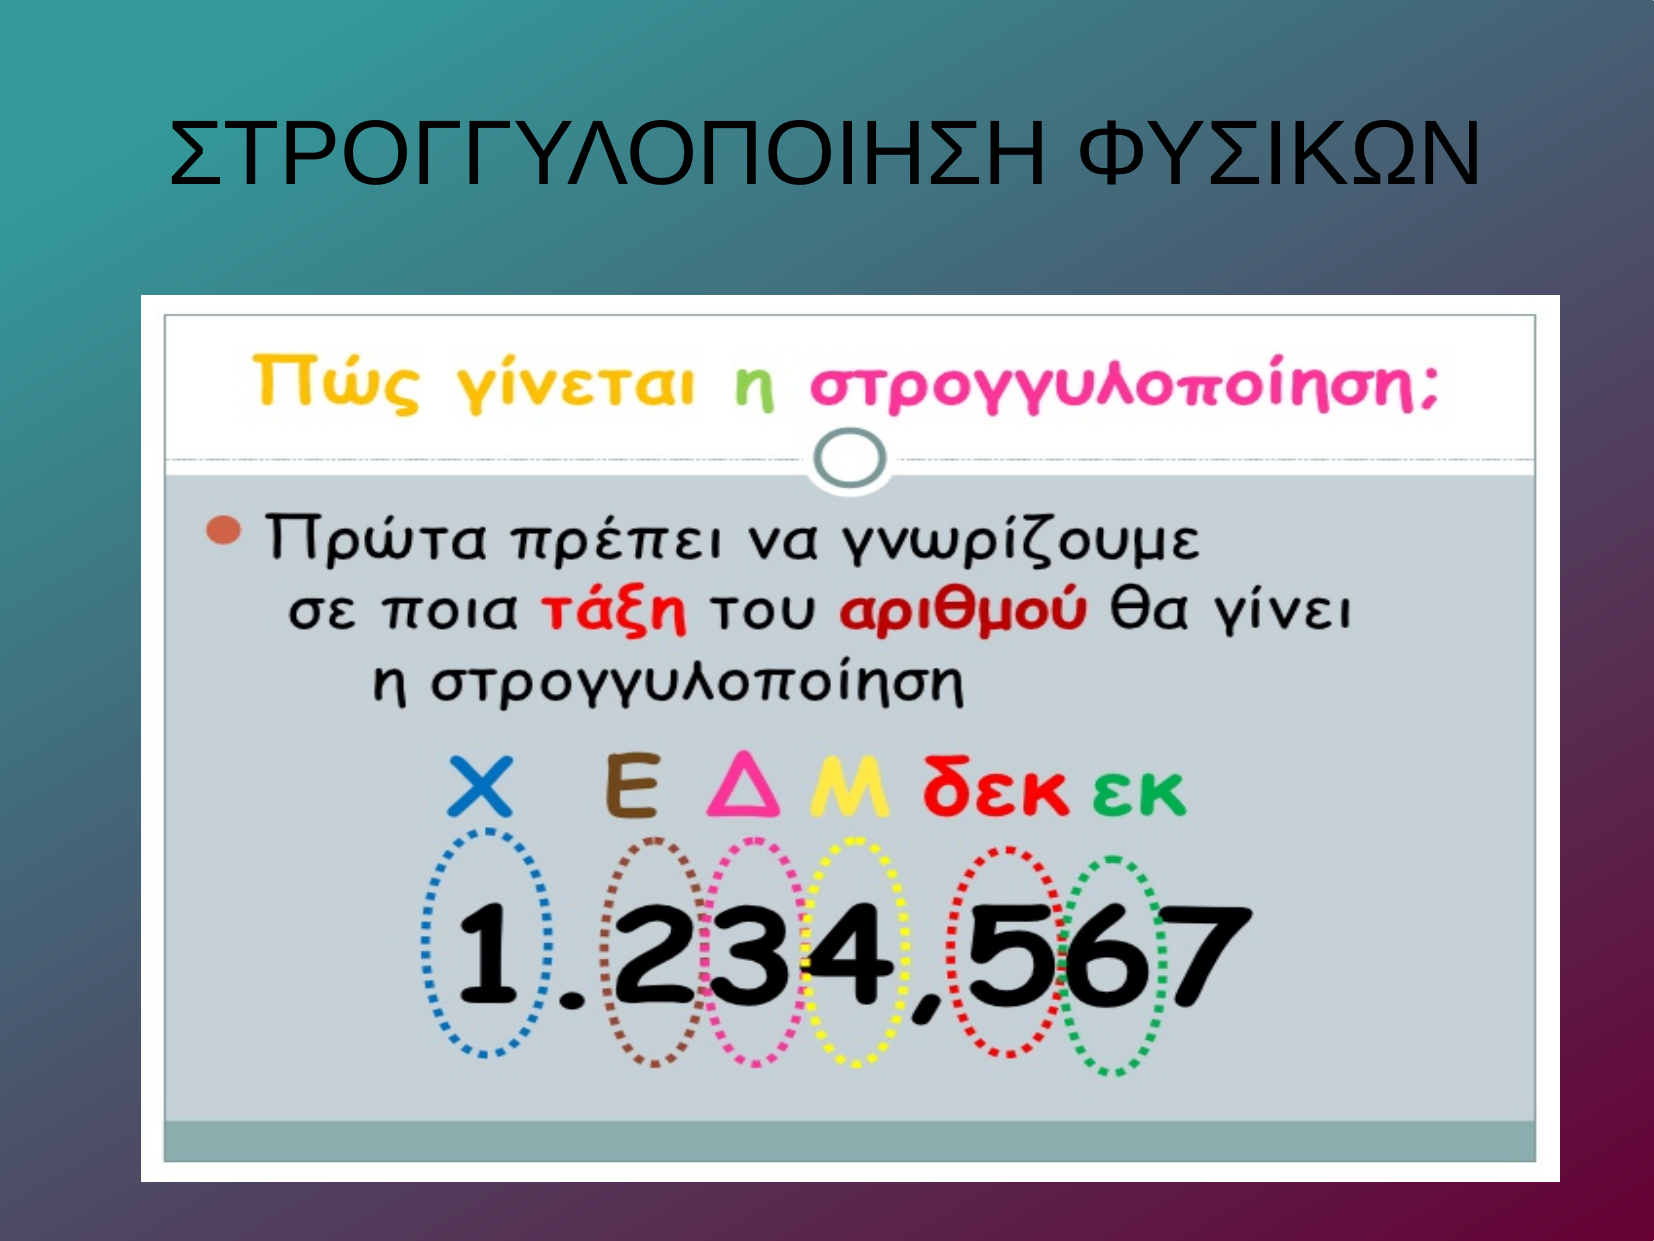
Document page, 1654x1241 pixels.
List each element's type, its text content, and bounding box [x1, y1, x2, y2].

title ΣΤΡΟΓΓΥΛΟΠΟΙΗΣΗ ΦΥΣΙΚΩΝ [82, 49, 1571, 257]
picture [141, 295, 1560, 1182]
